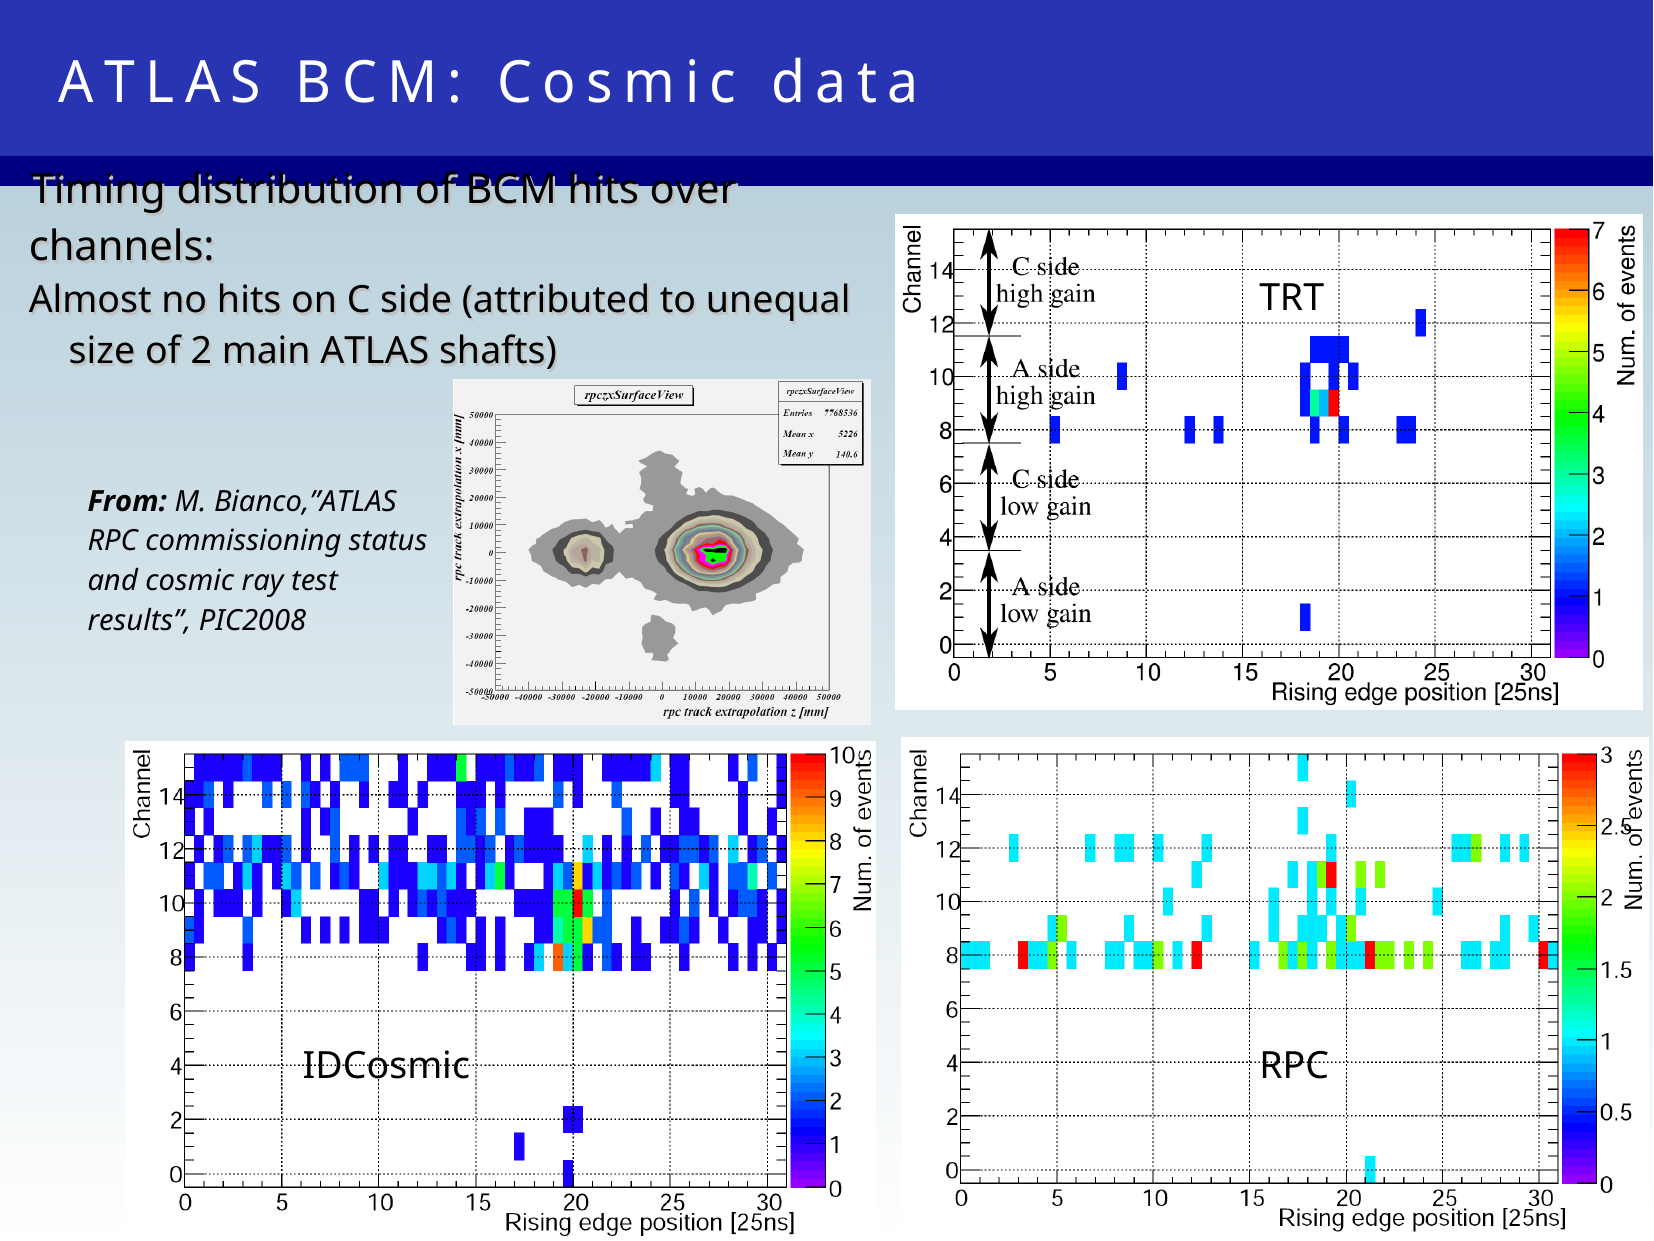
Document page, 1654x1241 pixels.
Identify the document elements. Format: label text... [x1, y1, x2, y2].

text_box From: M. Bianco,”ATLAS RPC commissioning status and cosmic ray test results”, PIC2008 [72, 472, 449, 631]
picture [453, 379, 871, 725]
text_box TRT [1244, 263, 1344, 324]
picture [125, 741, 876, 1237]
text_box RPC [1244, 1031, 1344, 1092]
picture [895, 214, 1643, 710]
text_box IDCosmic [287, 1031, 474, 1092]
title ATLAS BCM: Cosmic data [58, 5, 1613, 155]
picture [901, 737, 1649, 1233]
text_box Timing distribution of BCM hits over channels: Almost no hits on C side (attributed to unequal size of 2 main ATLAS shafts) [28, 200, 887, 448]
